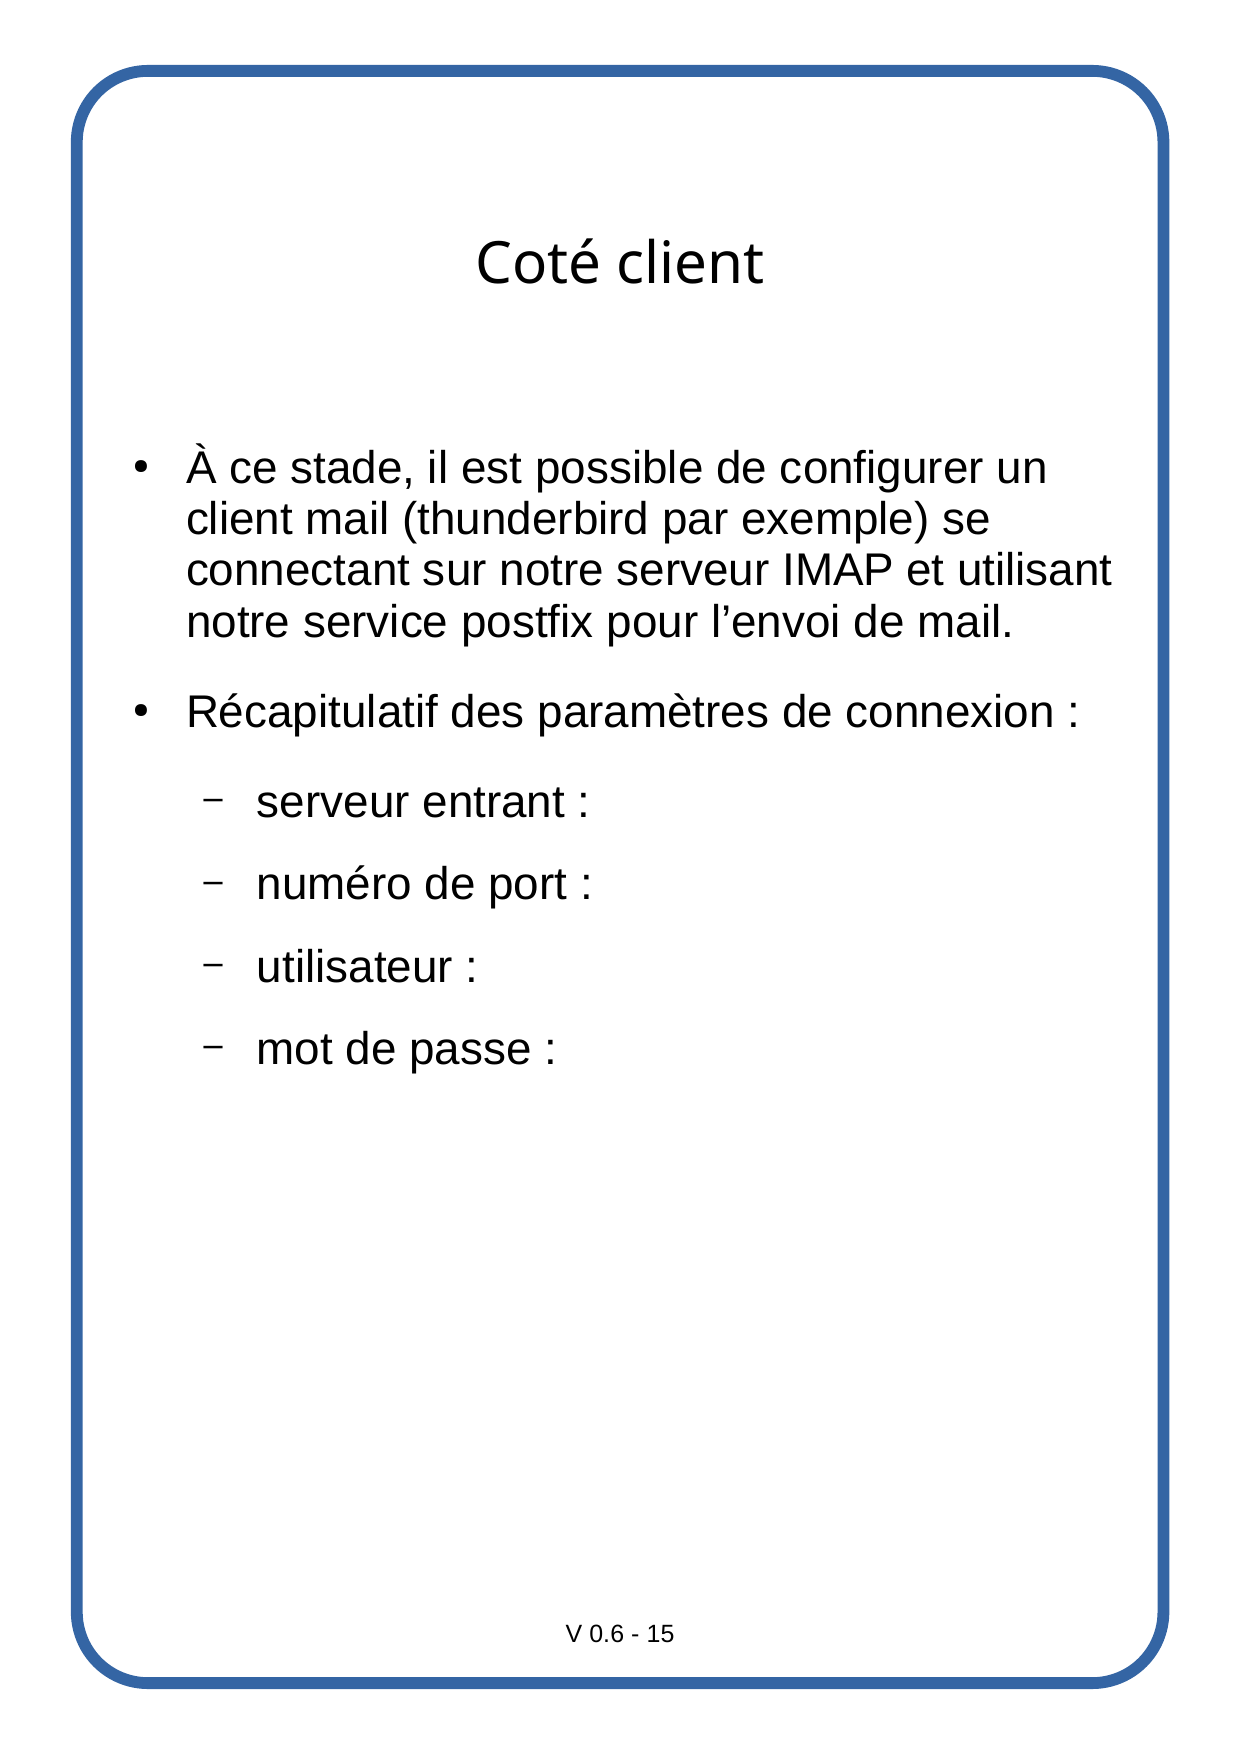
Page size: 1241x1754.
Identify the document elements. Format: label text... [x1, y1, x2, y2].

list À ce stade, il est possible de configurer un client mail (thunderbird par exemple) se connectant sur notre serveur IMAP et utilisant notre service postfix pour l’envoi de mail. Récapitulatif des paramètres de connexion : serveur entrant : numéro de port : utilisateur : mot de passe : [115, 441, 1125, 1391]
title Coté client [115, 124, 1125, 398]
